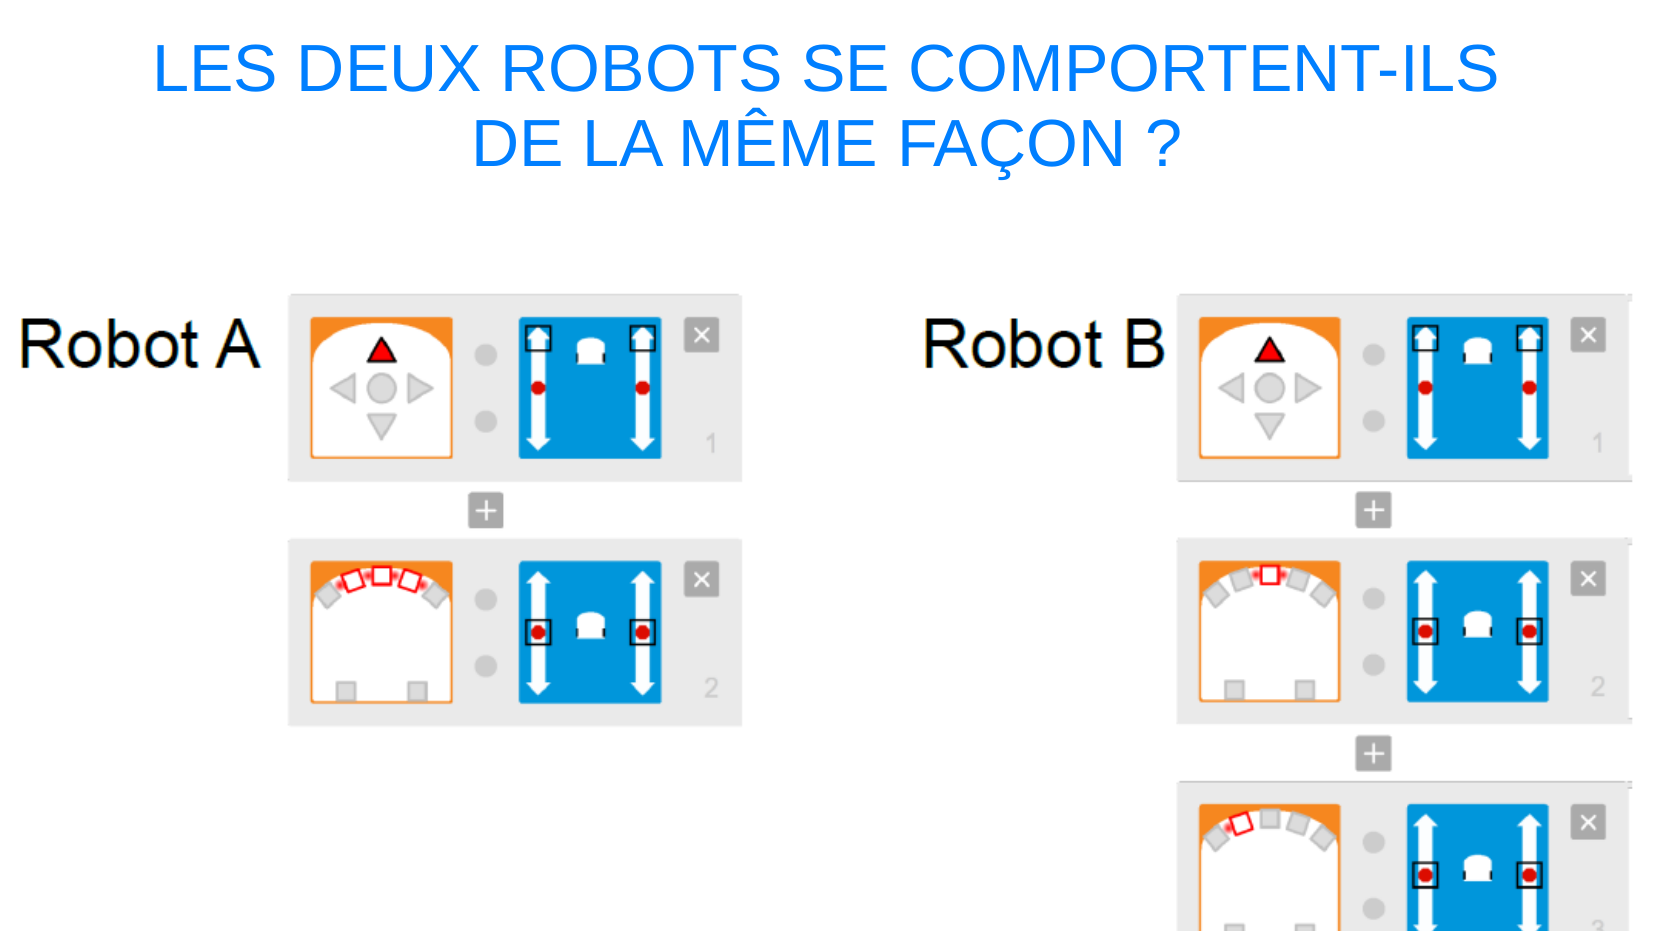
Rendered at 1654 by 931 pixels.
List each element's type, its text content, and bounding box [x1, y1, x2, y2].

text_box LES DEUX ROBOTS SE COMPORTENT-ILS DE LA MÊME FAÇON ? [82, 23, 1571, 188]
picture [1518, 815, 1541, 931]
picture [1414, 814, 1437, 931]
picture [0, 271, 1654, 931]
picture [1463, 854, 1492, 881]
